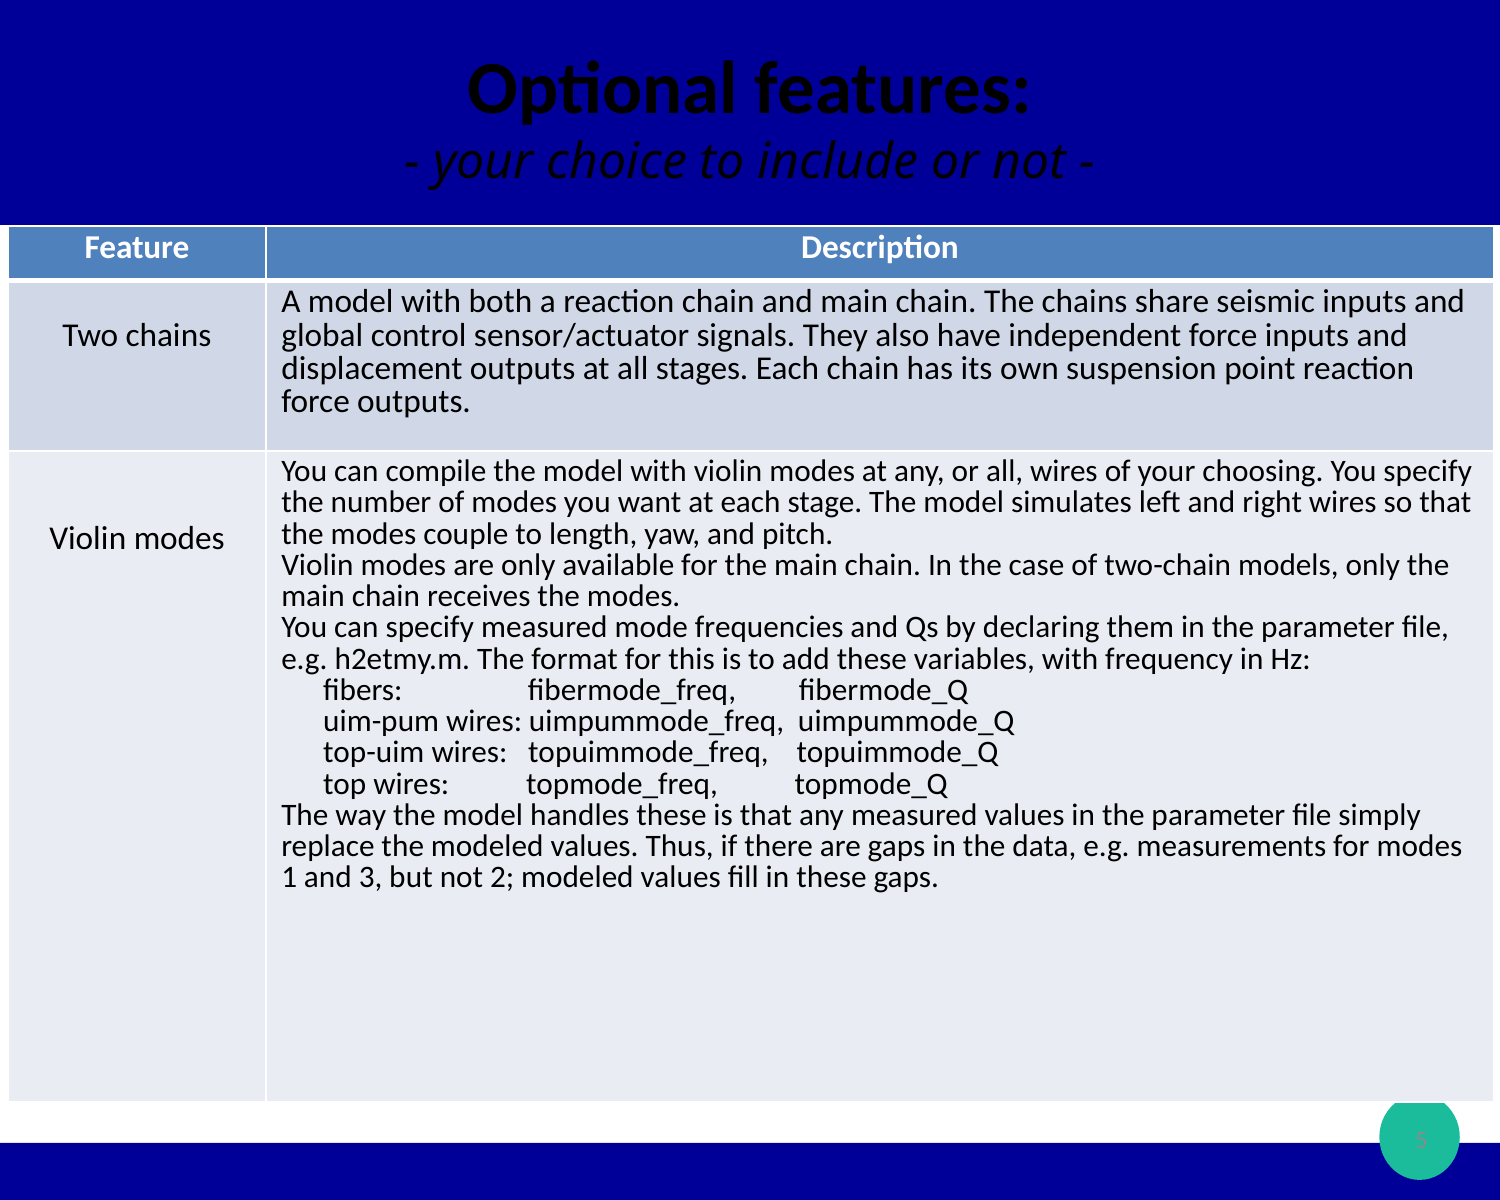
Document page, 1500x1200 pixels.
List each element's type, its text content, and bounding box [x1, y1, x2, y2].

table_cell A model with both a reaction chain and main chain. The chains share seismic inputs and global control sensor/actuator signals. They also have independent force inputs and displacement outputs at all stages. Each chain has its own suspension point reaction force outputs. [267, 283, 1493, 450]
title Optional features: - your choice to include or not - [75, 13, 1425, 214]
table_cell You can compile the model with violin modes at any, or all, wires of your choosing. You specify the number of modes you want at each stage. The model simulates left and right wires so that the modes couple to length, yaw, and pitch. Violin modes are only available for the main chain. In the case of two-chain models, only the main chain receives the modes. You can specify measured mode frequencies and Qs by declaring them in the parameter file, e.g. h2etmy.m. The format for this is to add these variables, with frequency in Hz: fibers: fibermode_freq, fibermode_Q uim-pum wires: uimpummode_freq, uimpummode_Q top-uim wires: topuimmode_freq, topuimmode_Q top wires: topmode_freq, topmode_Q The way the model handles these is that any measured values in the parameter file simply replace the modeled values. Thus, if there are gaps in the data, e.g. measurements for modes 1 and 3, but not 2; modeled values fill in these gaps. [267, 452, 1493, 1101]
table_header Feature [9, 227, 265, 278]
table_header Description [267, 227, 1493, 278]
table_cell Violin modes [9, 452, 265, 1101]
text_box [0, 1103, 1500, 1200]
table_cell Two chains [9, 283, 265, 450]
slide_number <number> [1092, 1106, 1443, 1171]
text_box [0, 0, 1500, 225]
